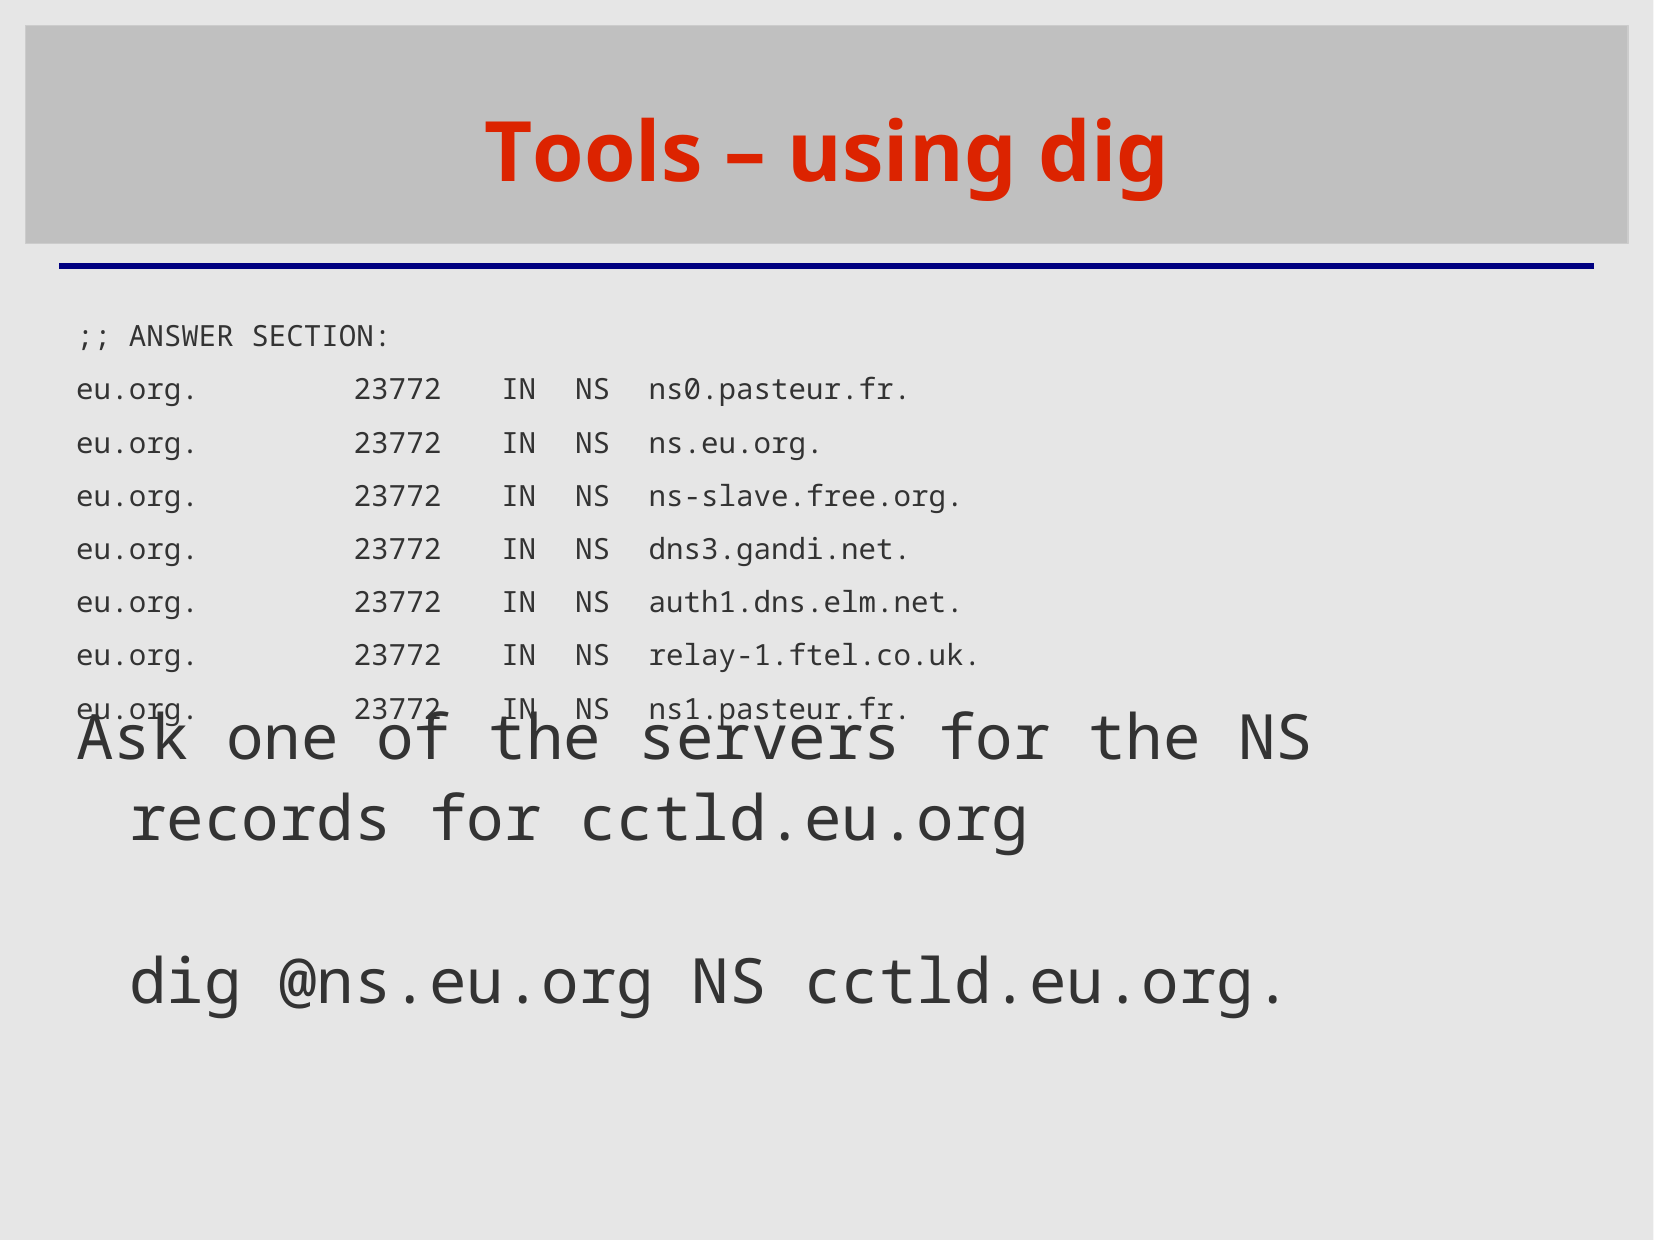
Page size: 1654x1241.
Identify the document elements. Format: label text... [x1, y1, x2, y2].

list ;; ANSWER SECTION: eu.org. 23772 IN NS ns0.pasteur.fr. eu.org. 23772 IN NS ns.eu.org. eu.org. 23772 IN NS ns-slave.free.org. eu.org. 23772 IN NS dns3.gandi.net. eu.org. 23772 IN NS auth1.dns.elm.net. eu.org. 23772 IN NS relay-1.ftel.co.uk. eu.org. 23772 IN NS ns1.pasteur.fr. [59, 316, 1595, 694]
title Tools – using dig [121, 53, 1534, 246]
list Ask one of the servers for the NS records for cctld.eu.org dig @ns.eu.org NS cctld.eu.org. [59, 694, 1595, 1176]
